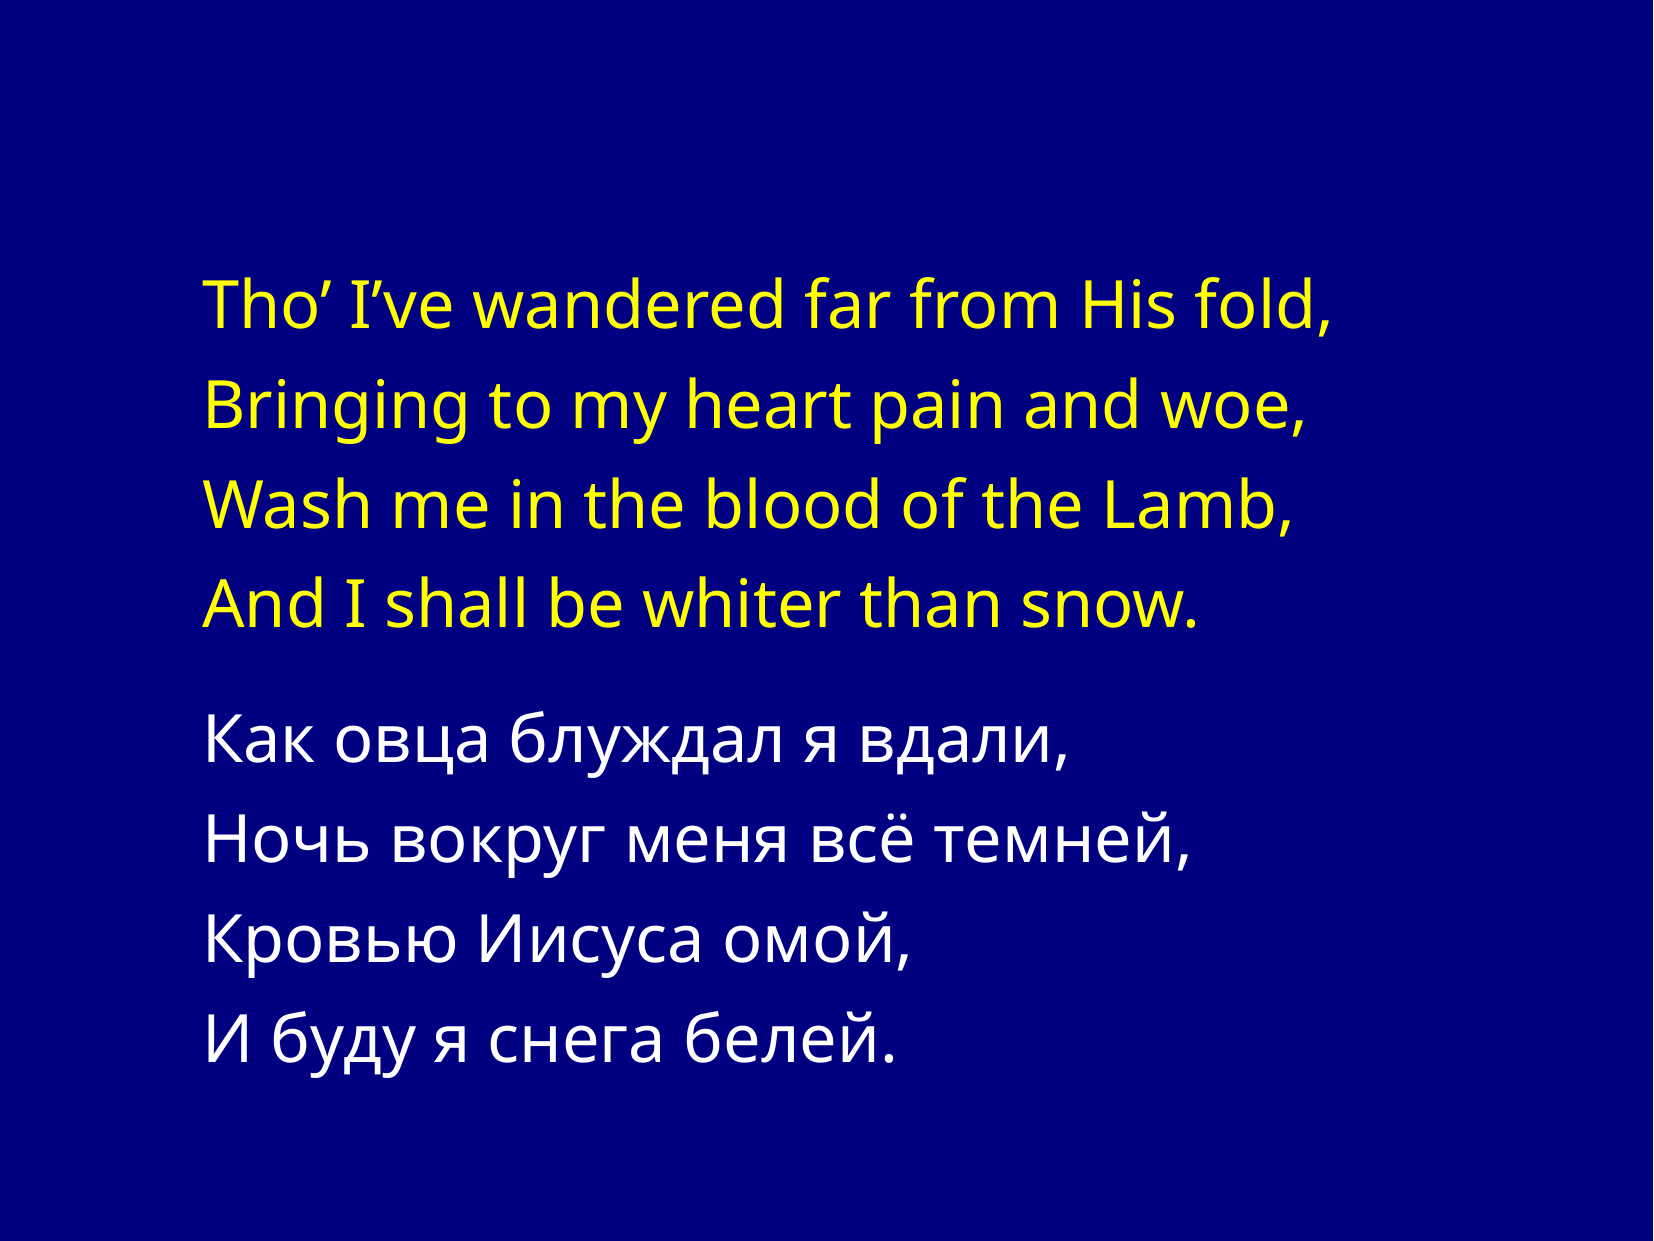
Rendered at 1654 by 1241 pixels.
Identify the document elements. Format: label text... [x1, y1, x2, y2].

text_box Как овца блуждал я вдали, Ночь вокруг меня всё темней, Кровью Иисуса омой, И буду я снега белей. [75, 675, 1576, 1163]
text_box Tho’ I’ve wandered far from His fold, Bringing to my heart pain and woe, Wash me in the blood of the Lamb, And I shall be whiter than snow. [75, 150, 1576, 638]
